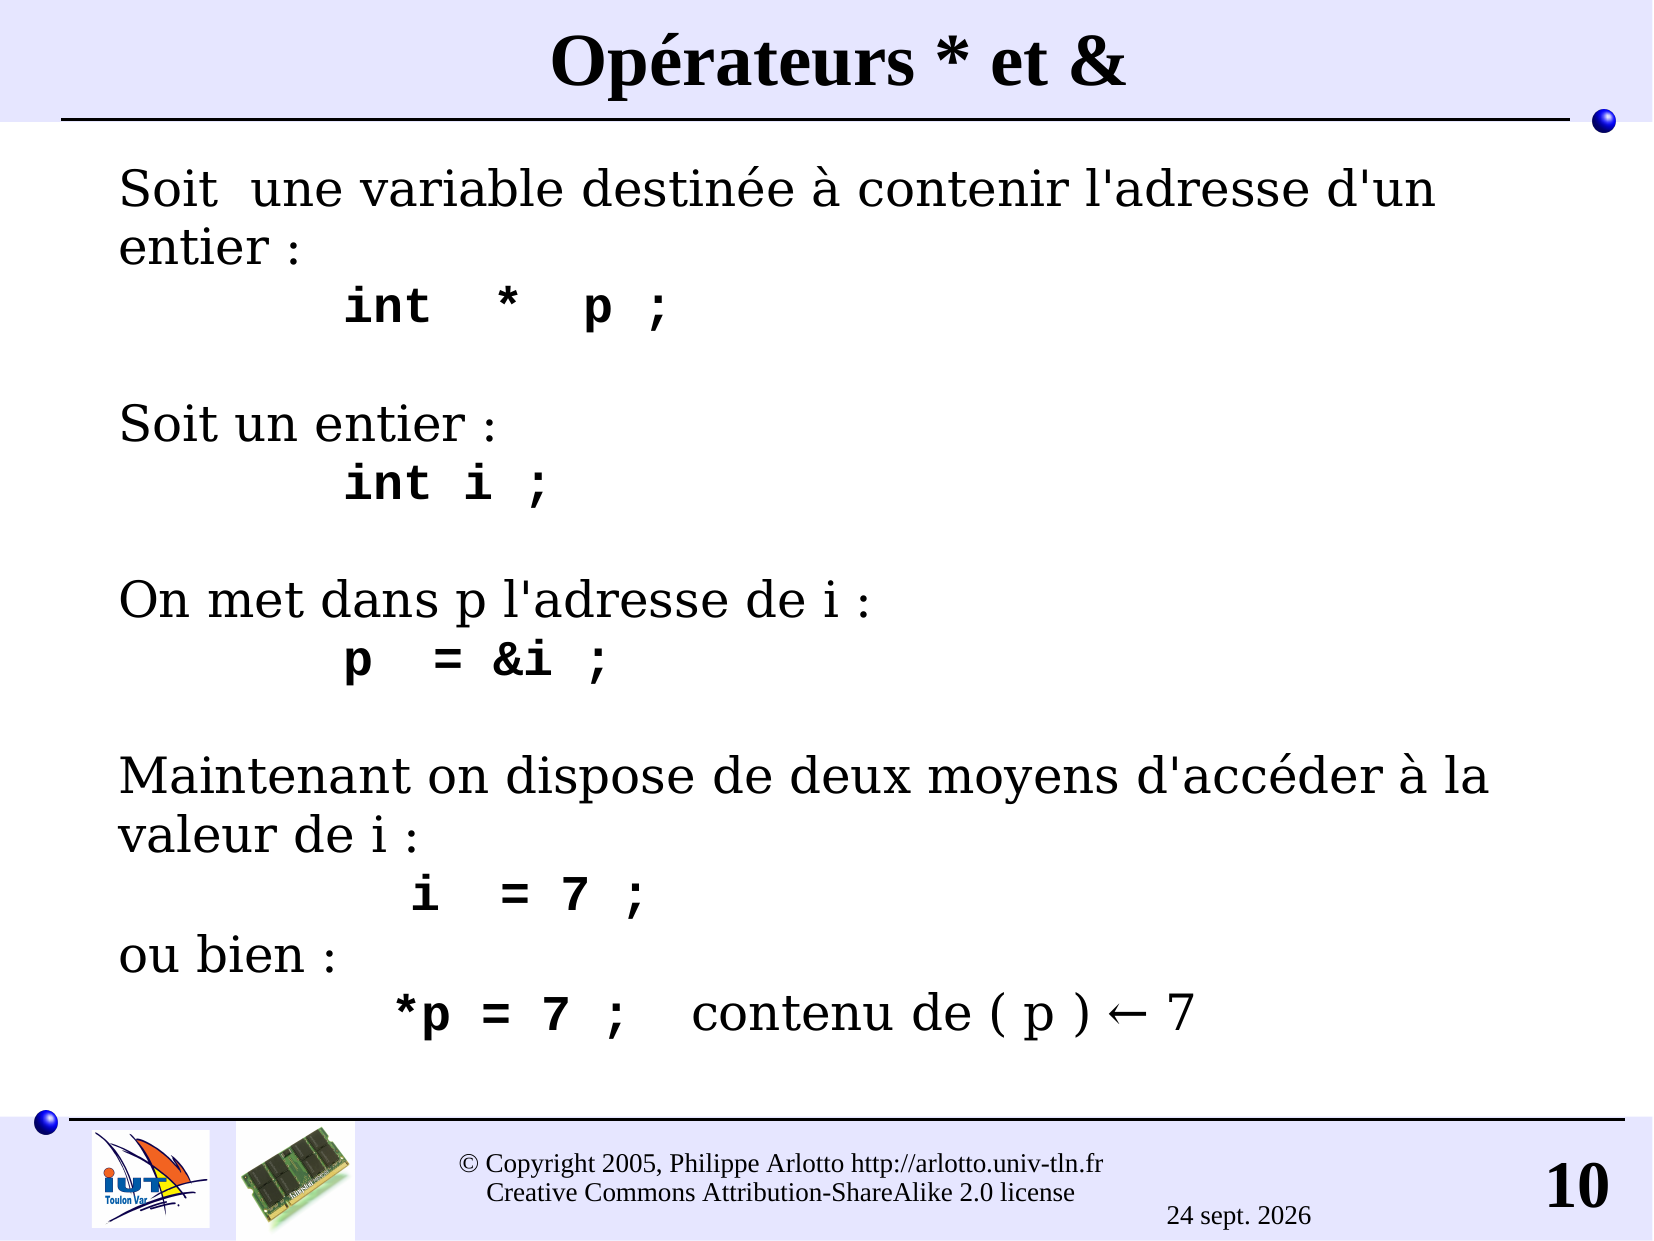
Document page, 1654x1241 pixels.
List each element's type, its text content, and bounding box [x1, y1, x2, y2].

text_box Soit une variable destinée à contenir l'adresse d'un entier : int * p ; Soit un entier : int i ; On met dans p l'adresse de i : p = &i ; Maintenant on dispose de deux moyens d'accéder à la valeur de i : i = 7 ; ou bien : *p = 7 ; contenu de ( p ) ← 7 [118, 159, 1506, 1104]
picture [236, 1121, 355, 1241]
title Opérateurs * et & [95, 11, 1585, 110]
